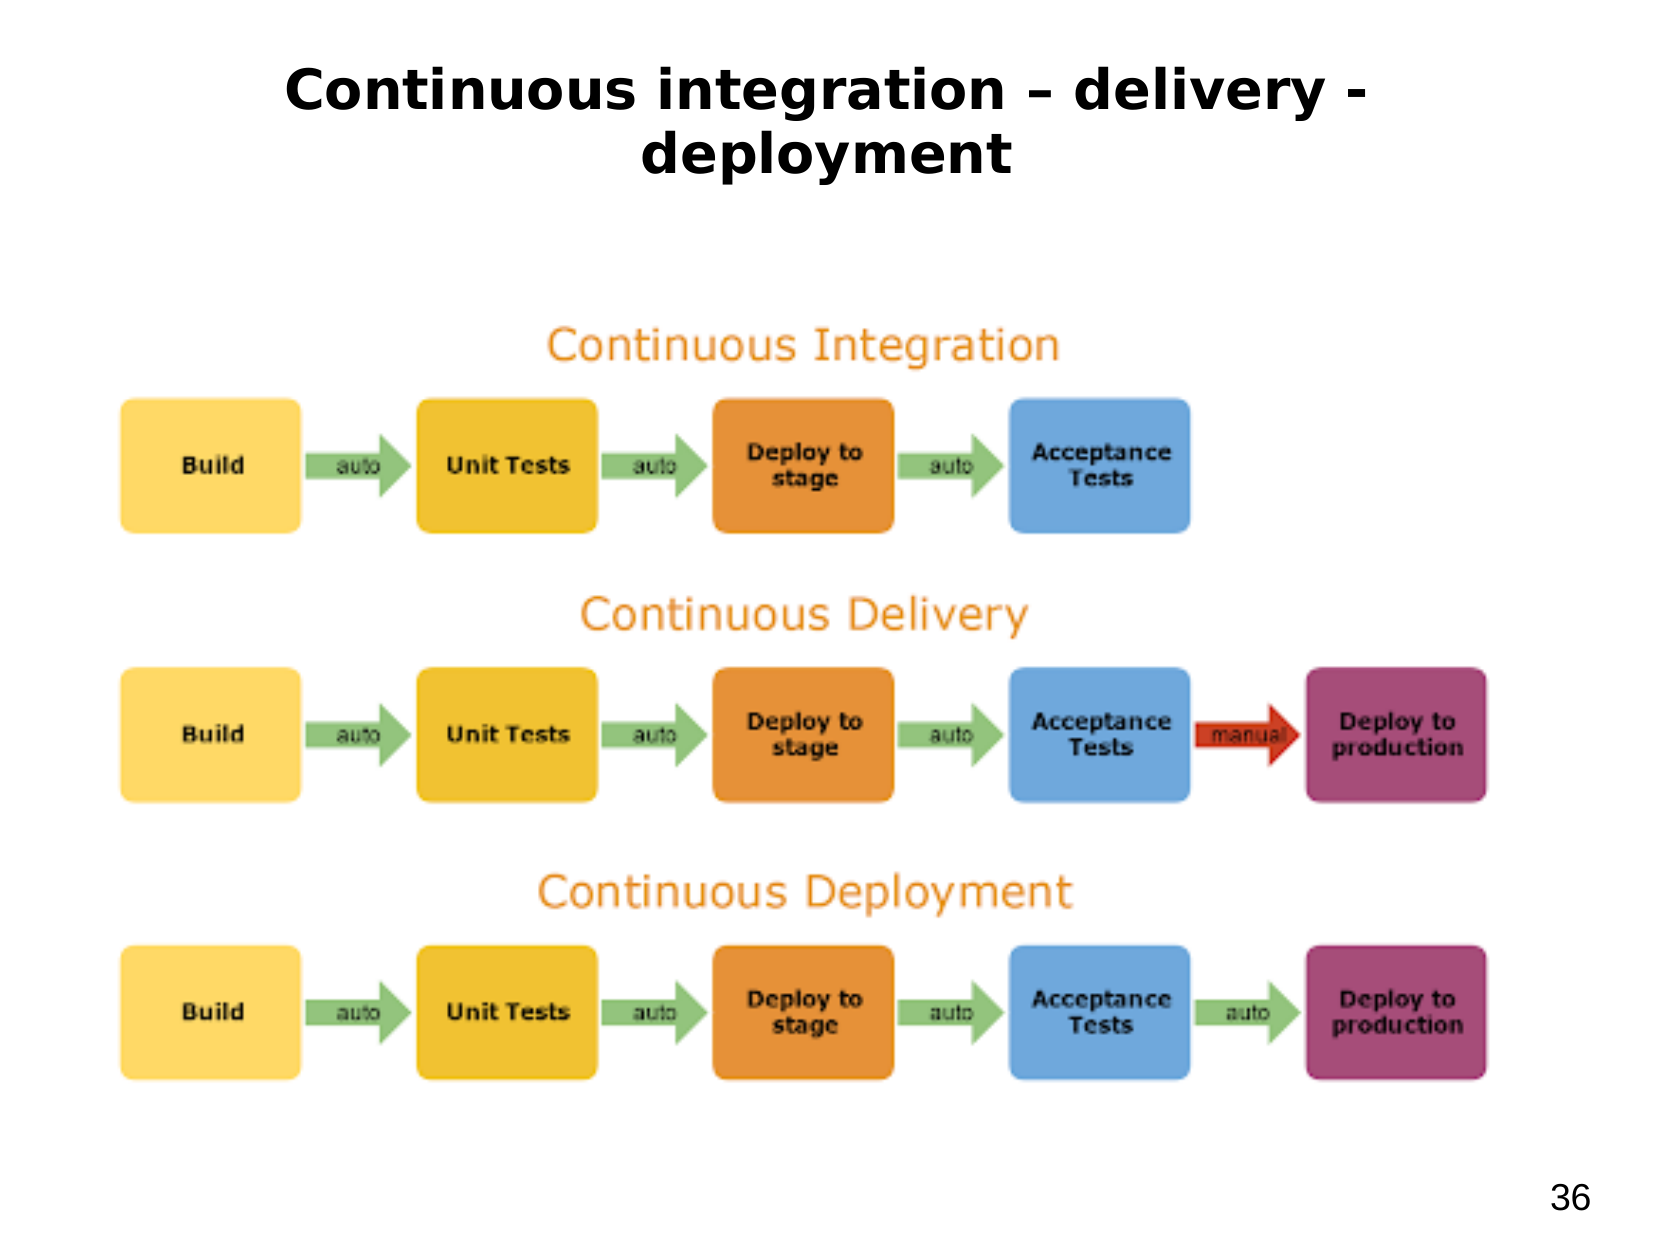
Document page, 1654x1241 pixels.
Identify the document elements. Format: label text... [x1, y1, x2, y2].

picture [82, 290, 1538, 1120]
title Continuous integration – delivery - deployment [82, 49, 1571, 196]
